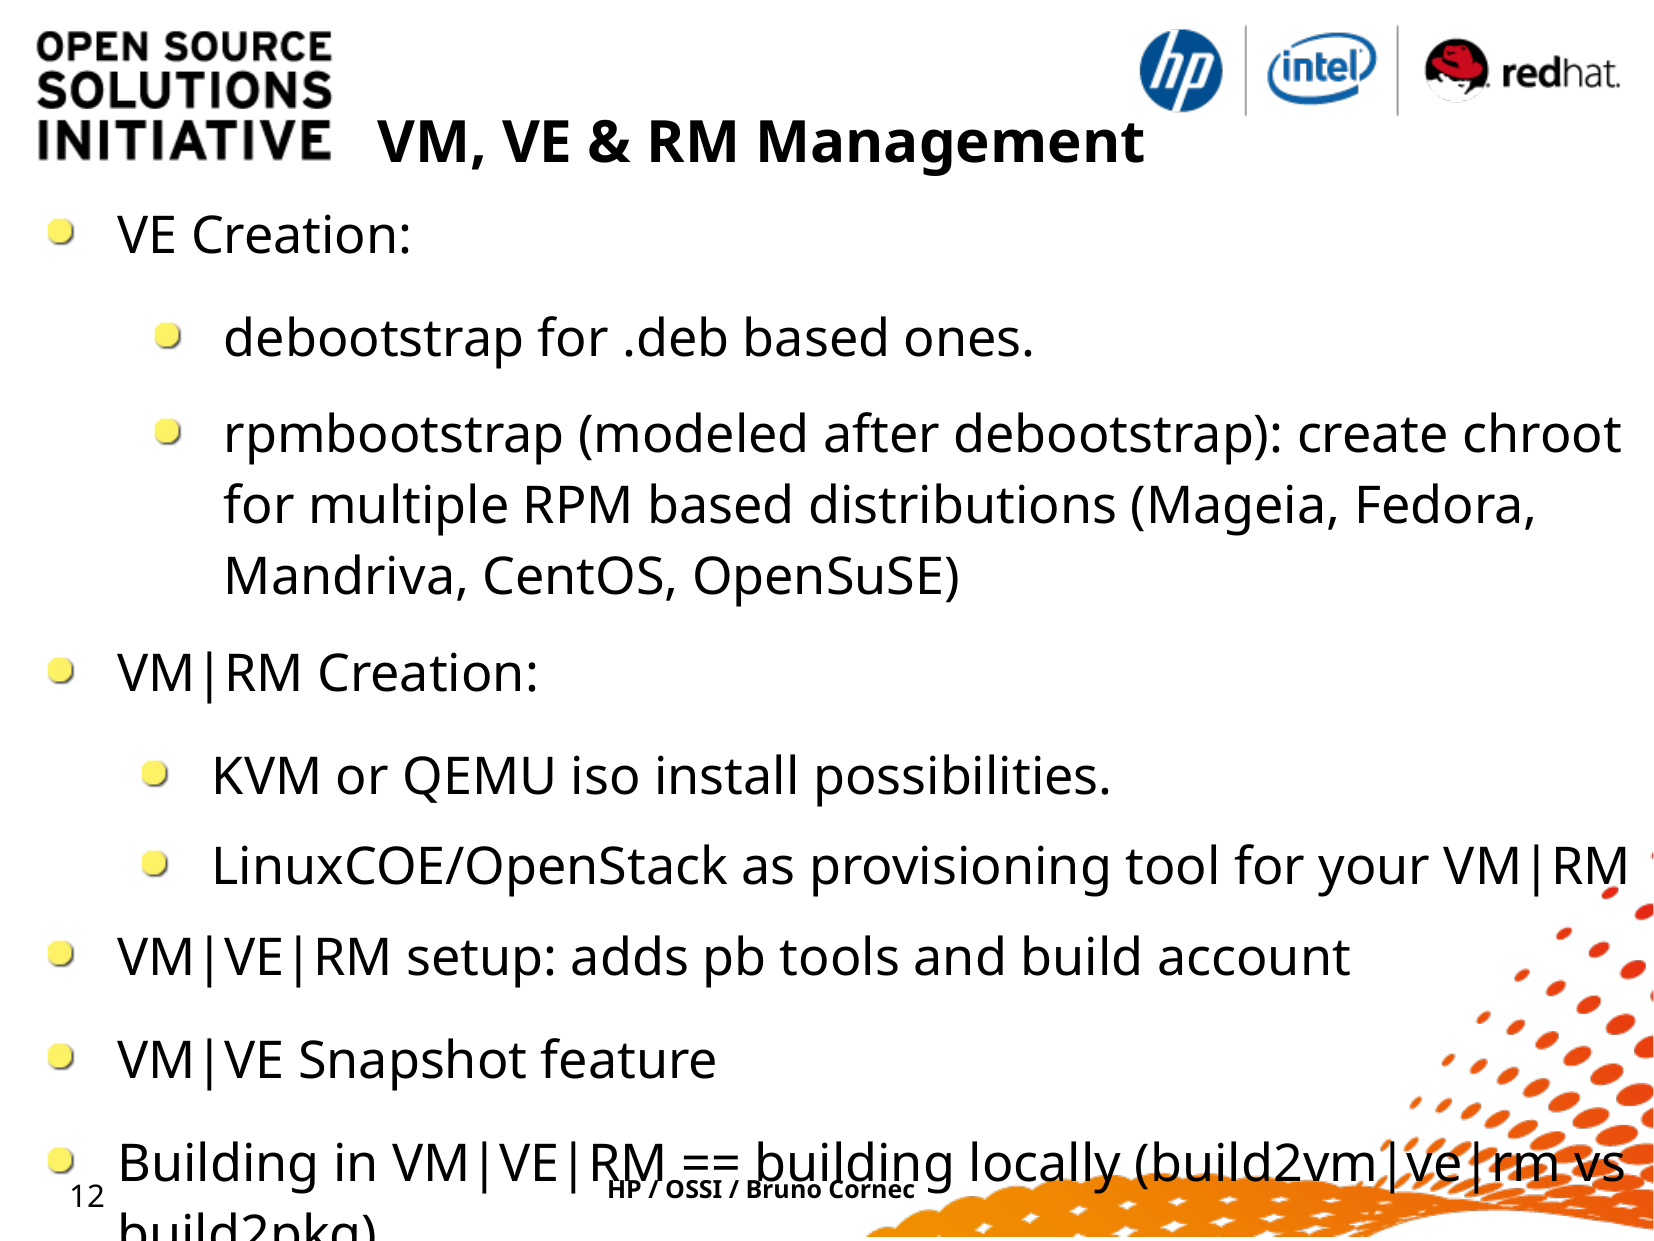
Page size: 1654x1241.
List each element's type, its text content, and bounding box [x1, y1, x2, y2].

list VE Creation: debootstrap for .deb based ones. rpmbootstrap (modeled after debootstrap): create chroot for multiple RPM based distributions (Mageia, Fedora, Mandriva, CentOS, OpenSuSE) VM|RM Creation: KVM or QEMU iso install possibilities. LinuxCOE/OpenStack as provisioning tool for your VM|RM VM|VE|RM setup: adds pb tools and build account VM|VE Snapshot feature Building in VM|VE|RM == building locally (build2vm|ve|rm vs build2pkg). ssh communication for VM/RM [34, 197, 1642, 1175]
picture [0, 0, 1654, 1237]
picture [279, 1227, 294, 1237]
title VM, VE & RM Management [377, 62, 1292, 197]
picture [337, 1227, 352, 1237]
picture [216, 1227, 231, 1237]
picture [126, 1227, 141, 1237]
